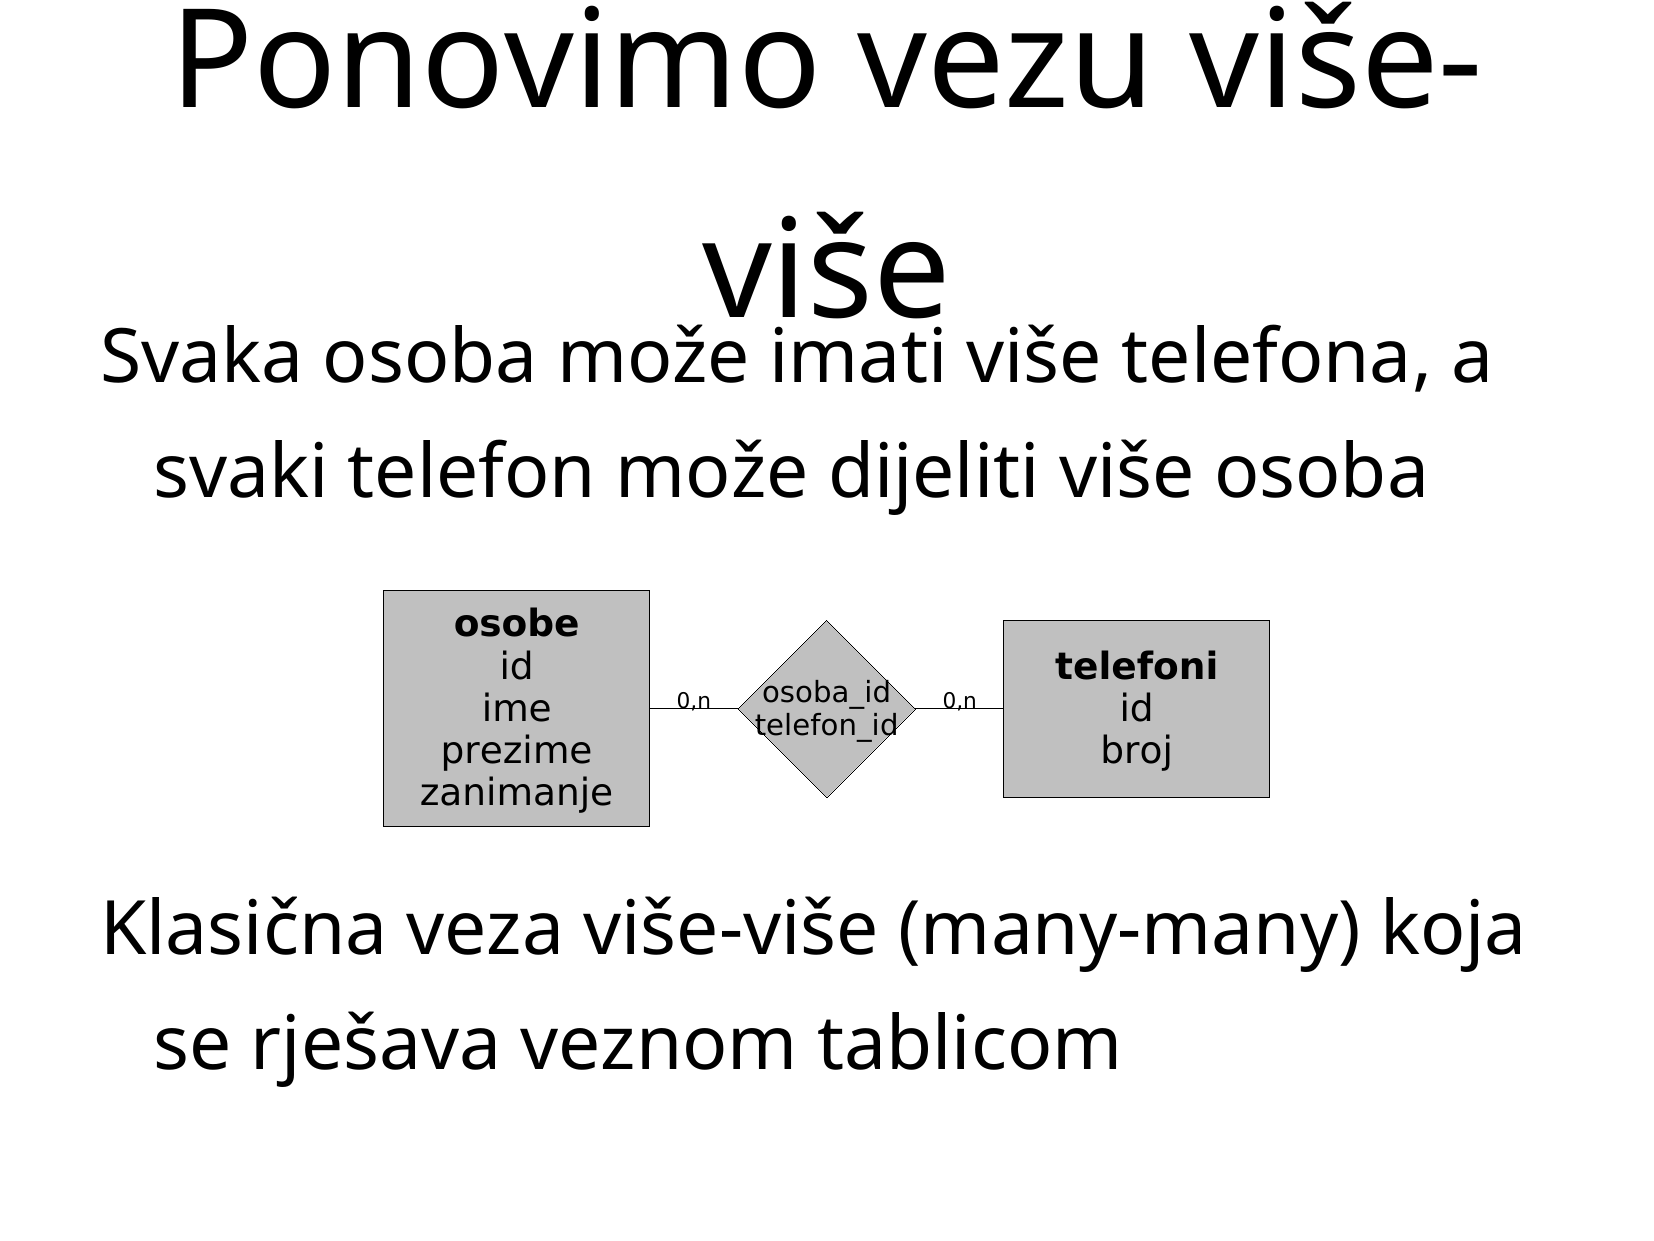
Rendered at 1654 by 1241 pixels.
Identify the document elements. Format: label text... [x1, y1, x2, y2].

title Ponovimo vezu više-više [82, 0, 1571, 290]
list Svaka osoba može imati više telefona, a svaki telefon može dijeliti više osoba Klasična veza više-više (many-many) koja se rješava veznom tablicom [82, 290, 1571, 1109]
